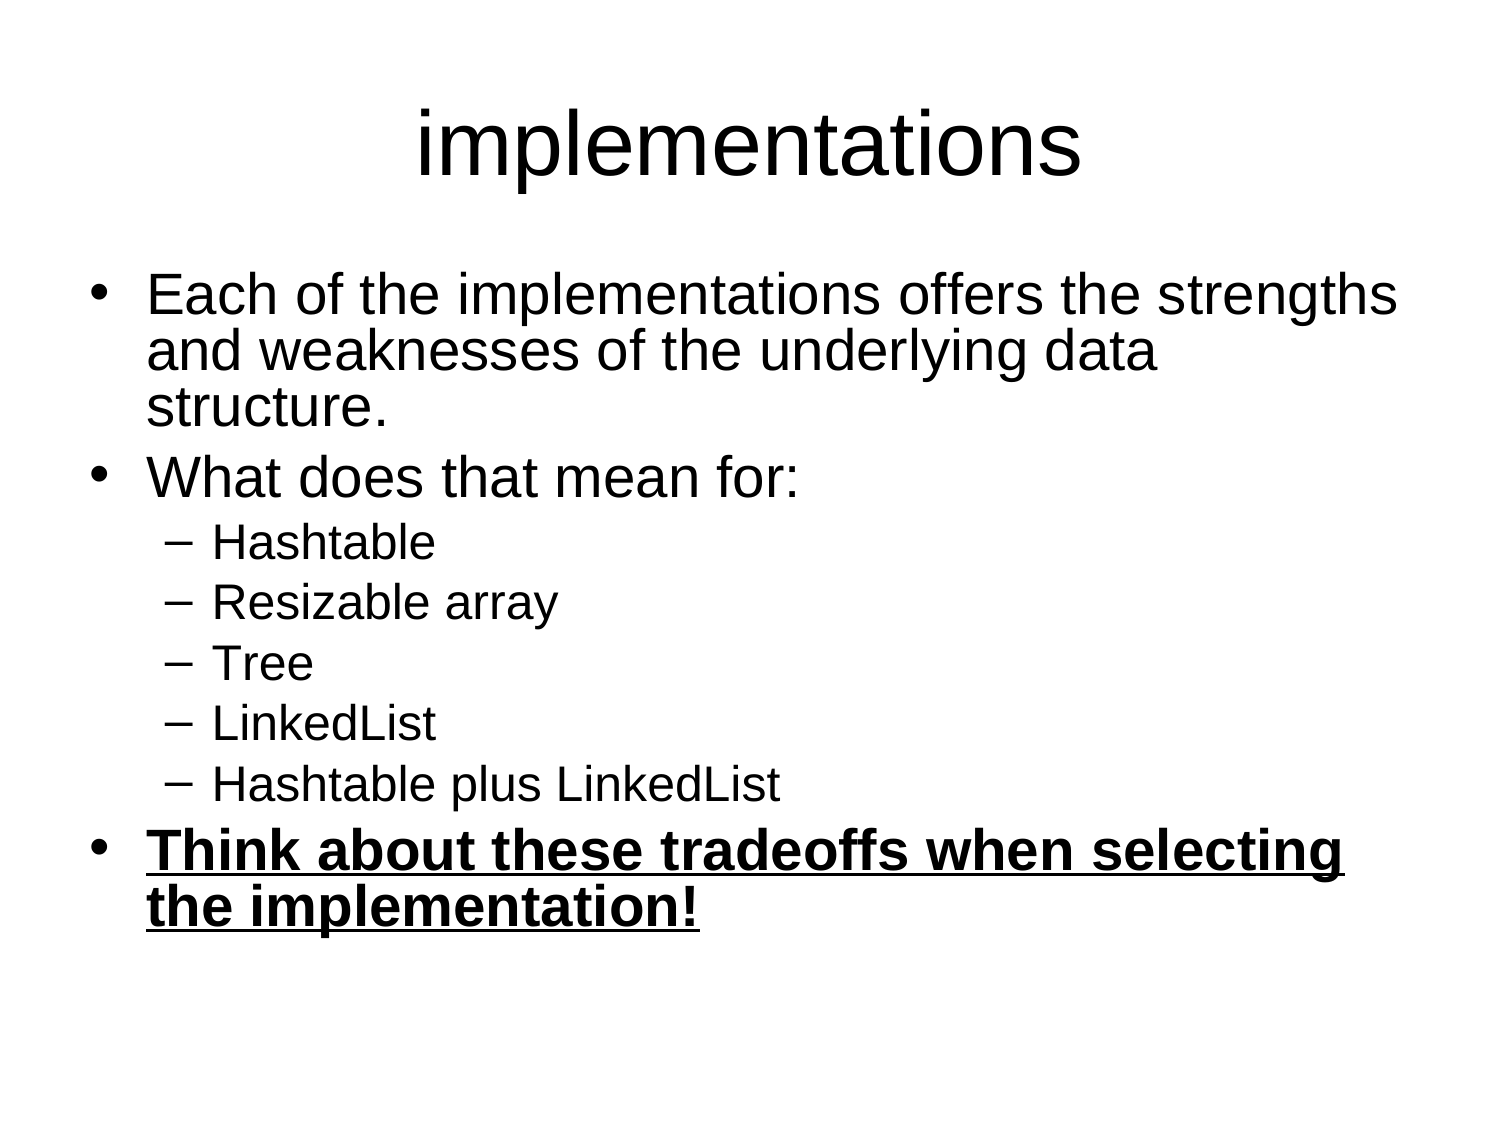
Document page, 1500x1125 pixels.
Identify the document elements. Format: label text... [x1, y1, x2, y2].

title implementations [75, 45, 1426, 233]
list Each of the implementations offers the strengths and weaknesses of the underlying data structure. What does that mean for: Hashtable Resizable array Tree LinkedList Hashtable plus LinkedList Think about these tradeoffs when selecting the implementation! [75, 262, 1426, 1006]
